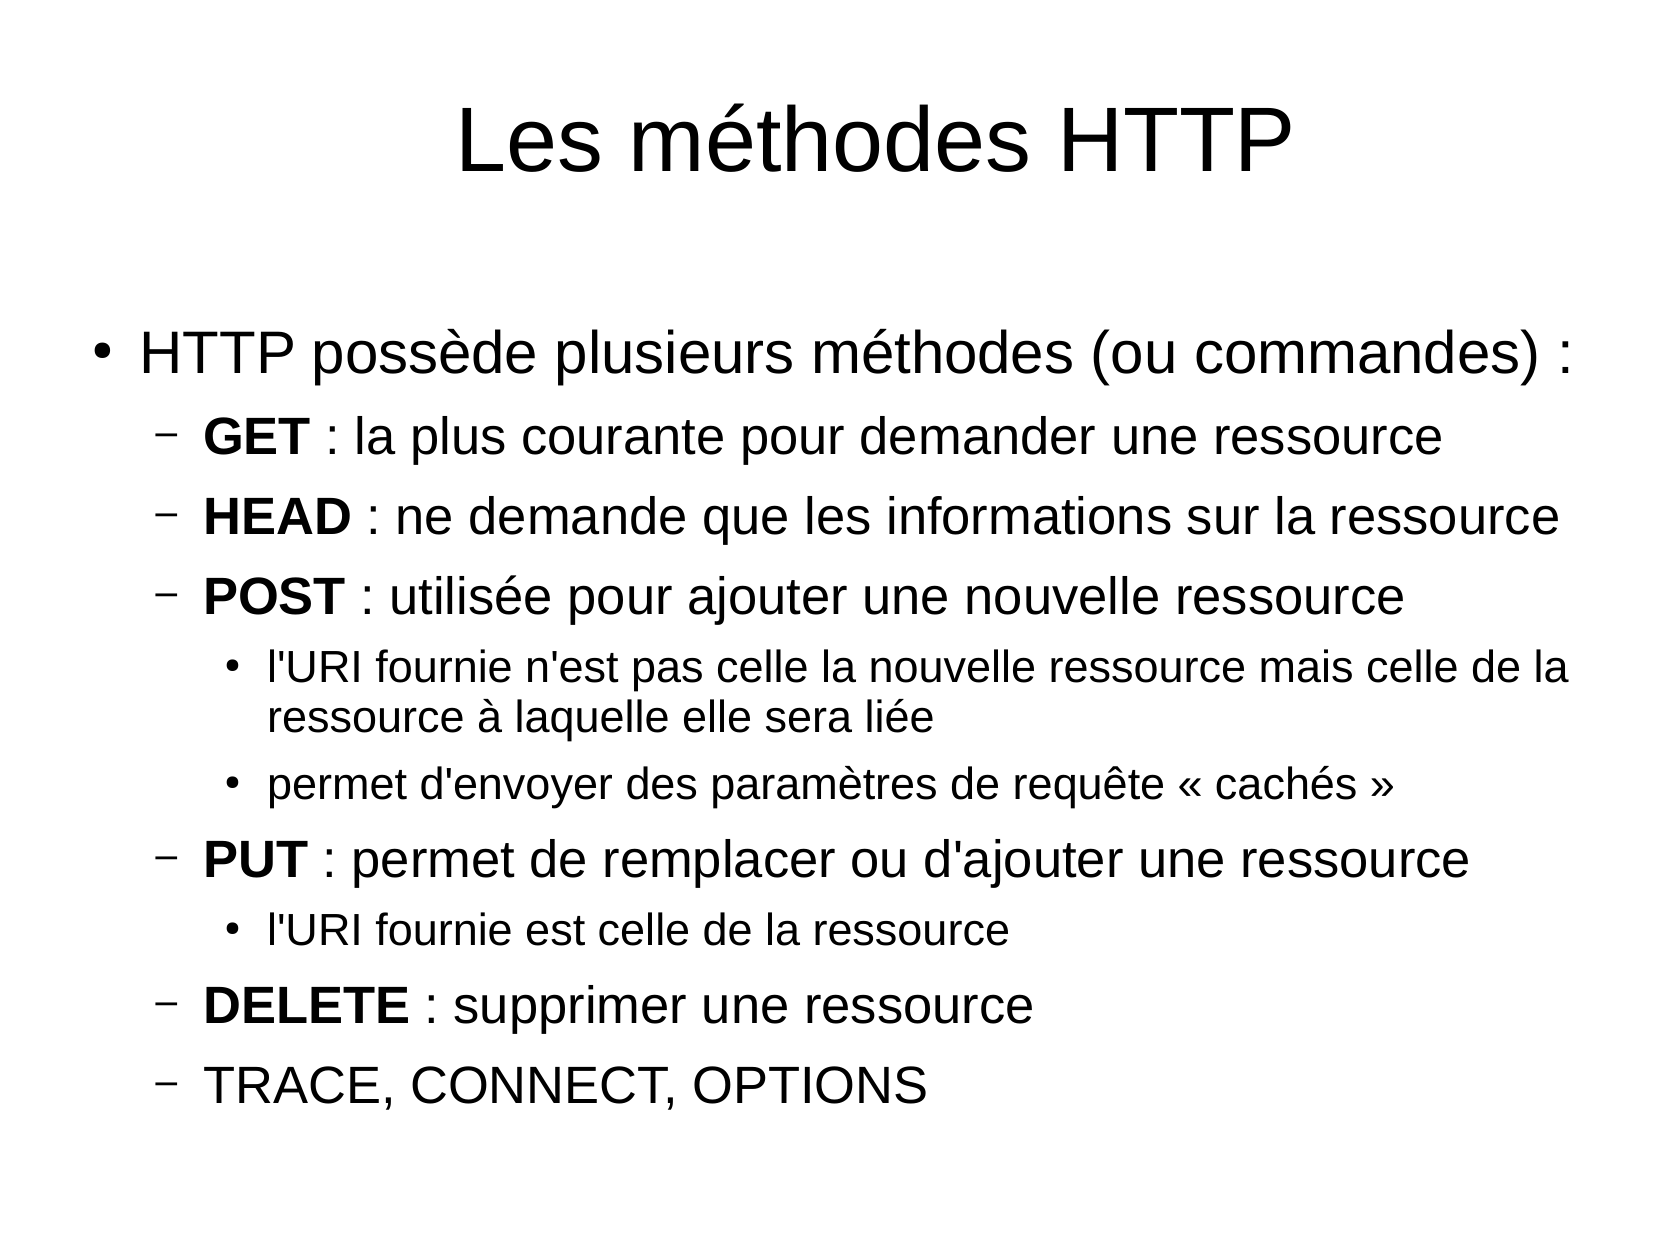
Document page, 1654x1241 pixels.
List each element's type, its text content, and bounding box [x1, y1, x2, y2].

list HTTP possède plusieurs méthodes (ou commandes) : GET : la plus courante pour demander une ressource HEAD : ne demande que les informations sur la ressource POST : utilisée pour ajouter une nouvelle ressource l'URI fournie n'est pas celle la nouvelle ressource mais celle de la ressource à laquelle elle sera liée permet d'envoyer des paramètres de requête « cachés » PUT : permet de remplacer ou d'ajouter une ressource l'URI fournie est celle de la ressource DELETE : supprimer une ressource TRACE, CONNECT, OPTIONS [75, 318, 1595, 1203]
title Les méthodes HTTP [129, 88, 1625, 191]
